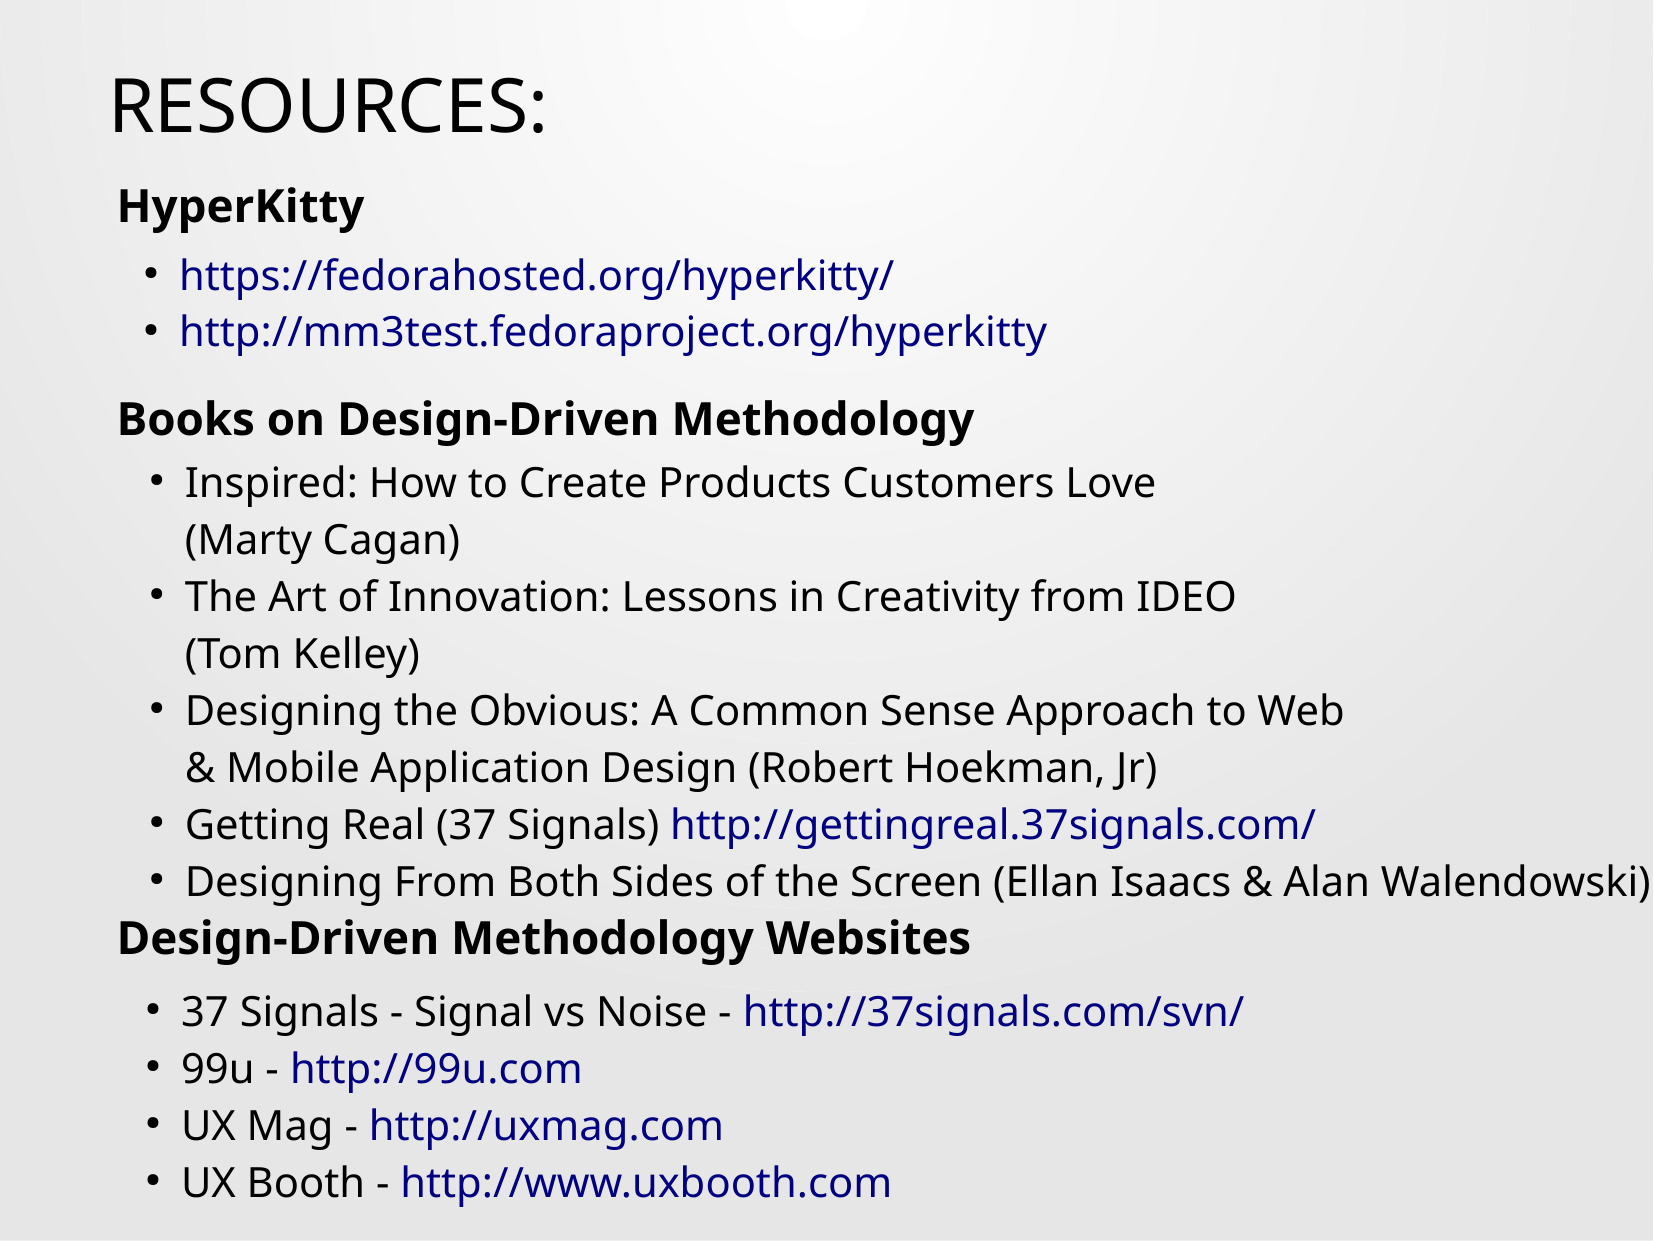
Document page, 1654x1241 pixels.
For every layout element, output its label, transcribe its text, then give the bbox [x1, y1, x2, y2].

text_box https://fedorahosted.org/hyperkitty/ http://mm3test.fedoraproject.org/hyperkitty [128, 237, 1211, 375]
text_box 37 Signals - Signal vs Noise - http://37signals.com/svn/ 99u - http://99u.com UX Mag - http://uxmag.com UX Booth - http://www.uxbooth.com [130, 974, 1591, 1202]
text_box Books on Design-Driven Methodology [101, 378, 938, 455]
text_box Inspired: How to Create Products Customers Love (Marty Cagan) The Art of Innovation: Lessons in Creativity from IDEO (Tom Kelley) Designing the Obvious: A Common Sense Approach to Web & Mobile Application Design (Robert Hoekman, Jr) Getting Real (37 Signals) http://gettingreal.37signals.com/ Designing From Both Sides of the Screen (Ellan Isaacs & Alan Walendowski) [134, 445, 1613, 938]
text_box HyperKitty [66, 165, 412, 242]
text_box RESOURCES: [93, 45, 579, 156]
text_box Design-Driven Methodology Websites [101, 898, 935, 975]
